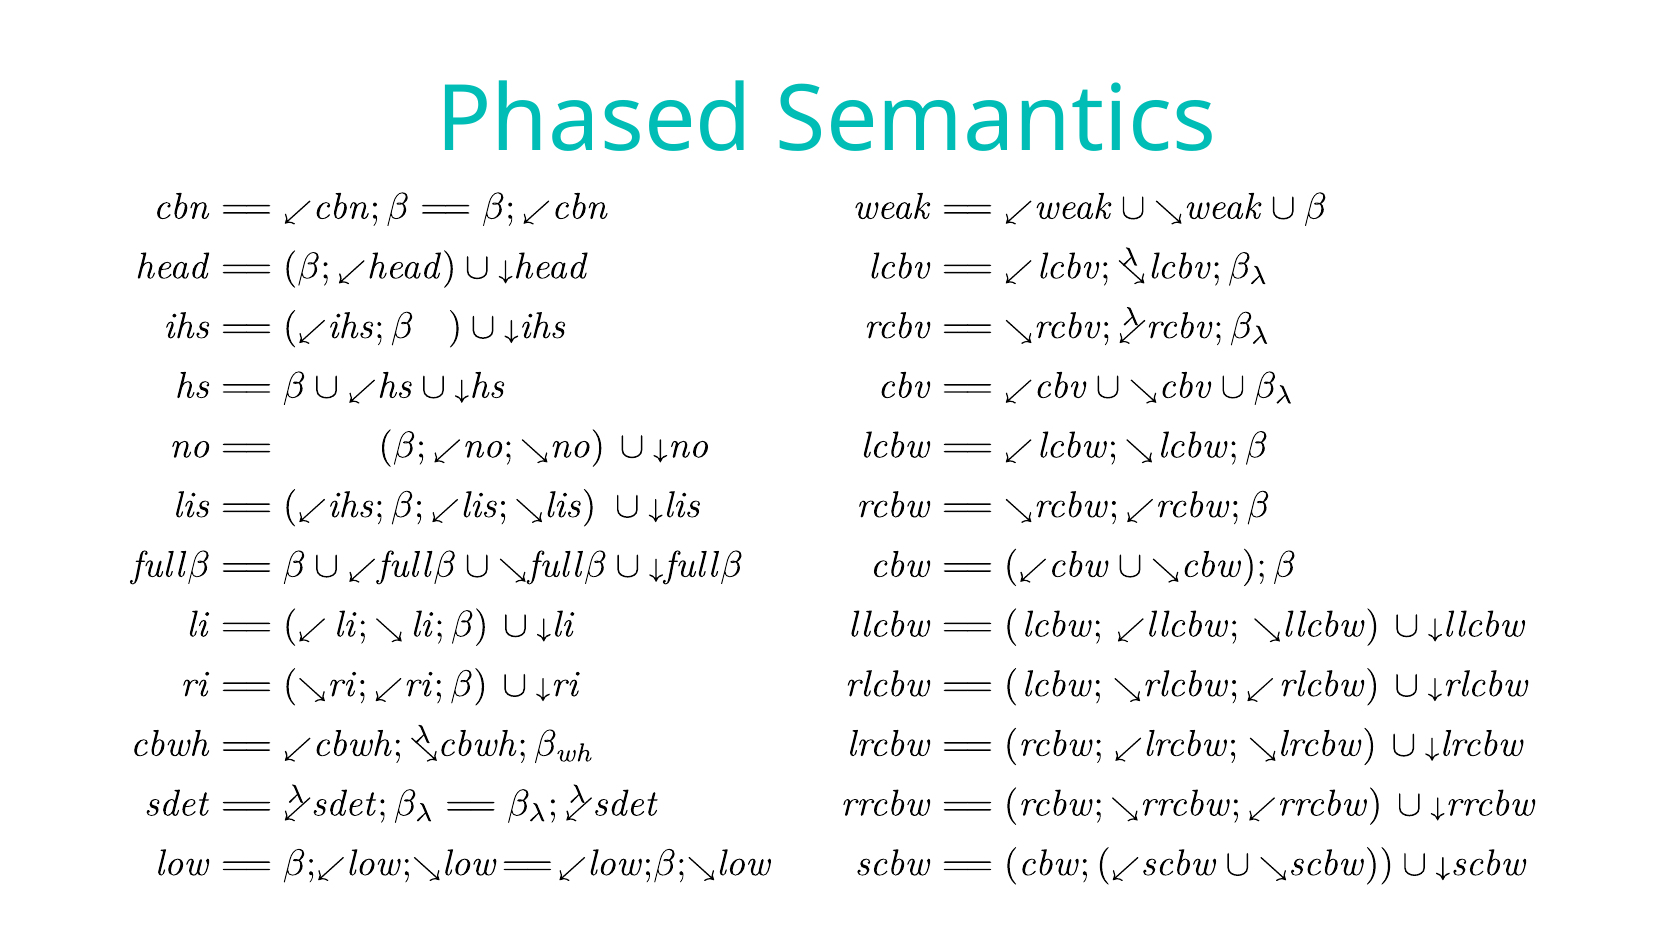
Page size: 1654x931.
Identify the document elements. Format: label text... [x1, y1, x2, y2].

picture [129, 192, 1536, 885]
title Phased Semantics [82, 37, 1571, 193]
